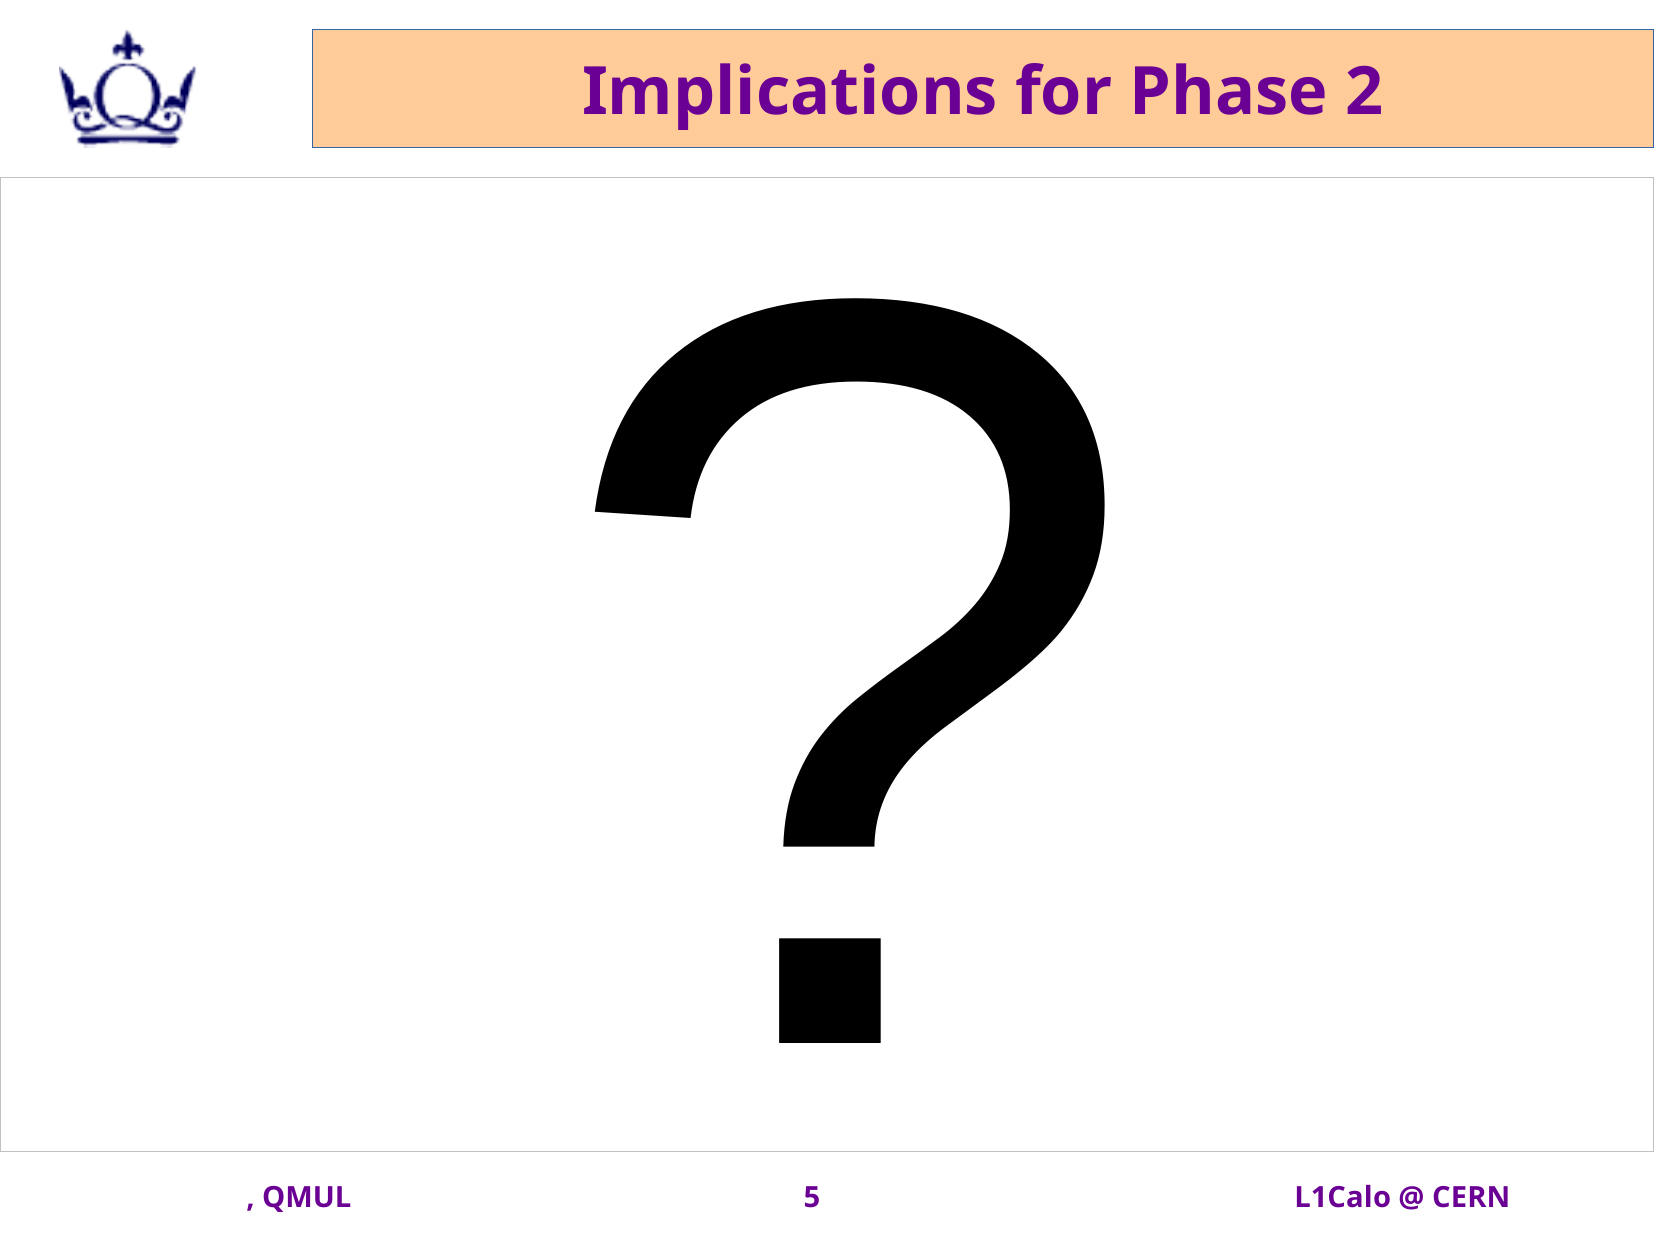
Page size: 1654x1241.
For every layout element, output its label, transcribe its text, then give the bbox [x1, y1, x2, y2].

text_box ? [551, 78, 1188, 1241]
picture [59, 29, 200, 148]
title Implications for Phase 2 [312, 29, 1654, 148]
